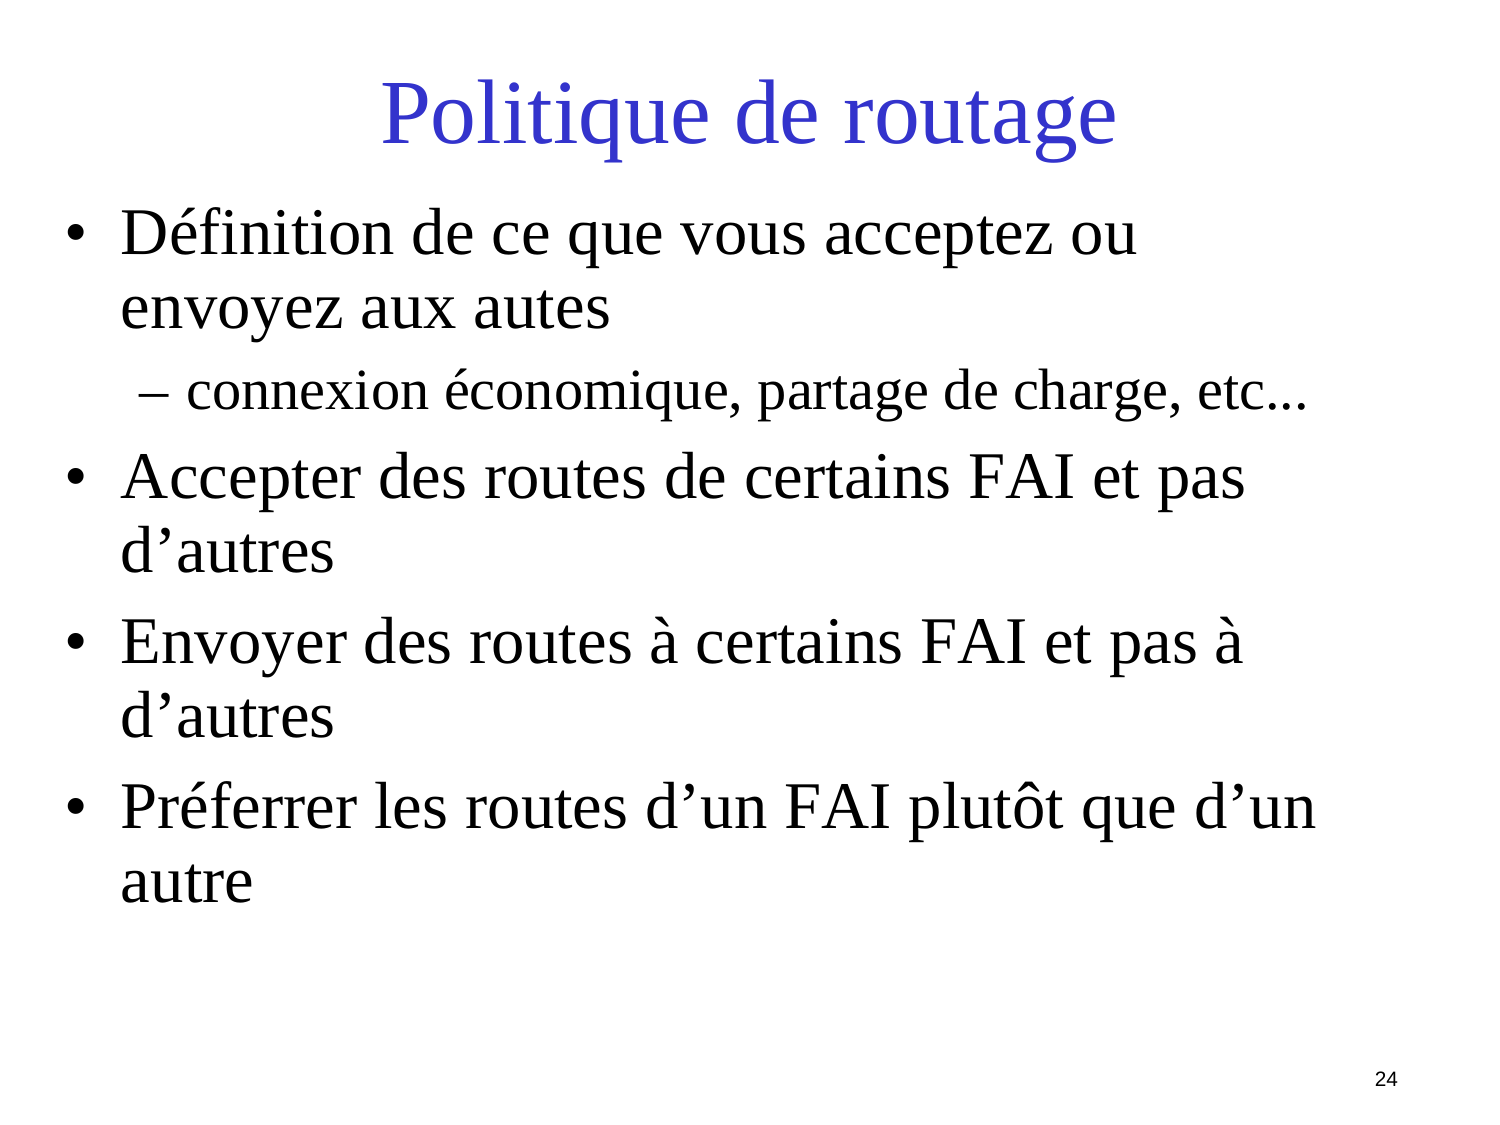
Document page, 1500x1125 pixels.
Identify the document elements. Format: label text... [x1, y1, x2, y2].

list Définition de ce que vous acceptez ou envoyez aux autes connexion économique, partage de charge, etc... Accepter des routes de certains FAI et pas d’autres Envoyer des routes à certains FAI et pas à d’autres Préferrer les routes d’un FAI plutôt que d’un autre [50, 187, 1375, 1074]
title Politique de routage [112, 37, 1388, 188]
